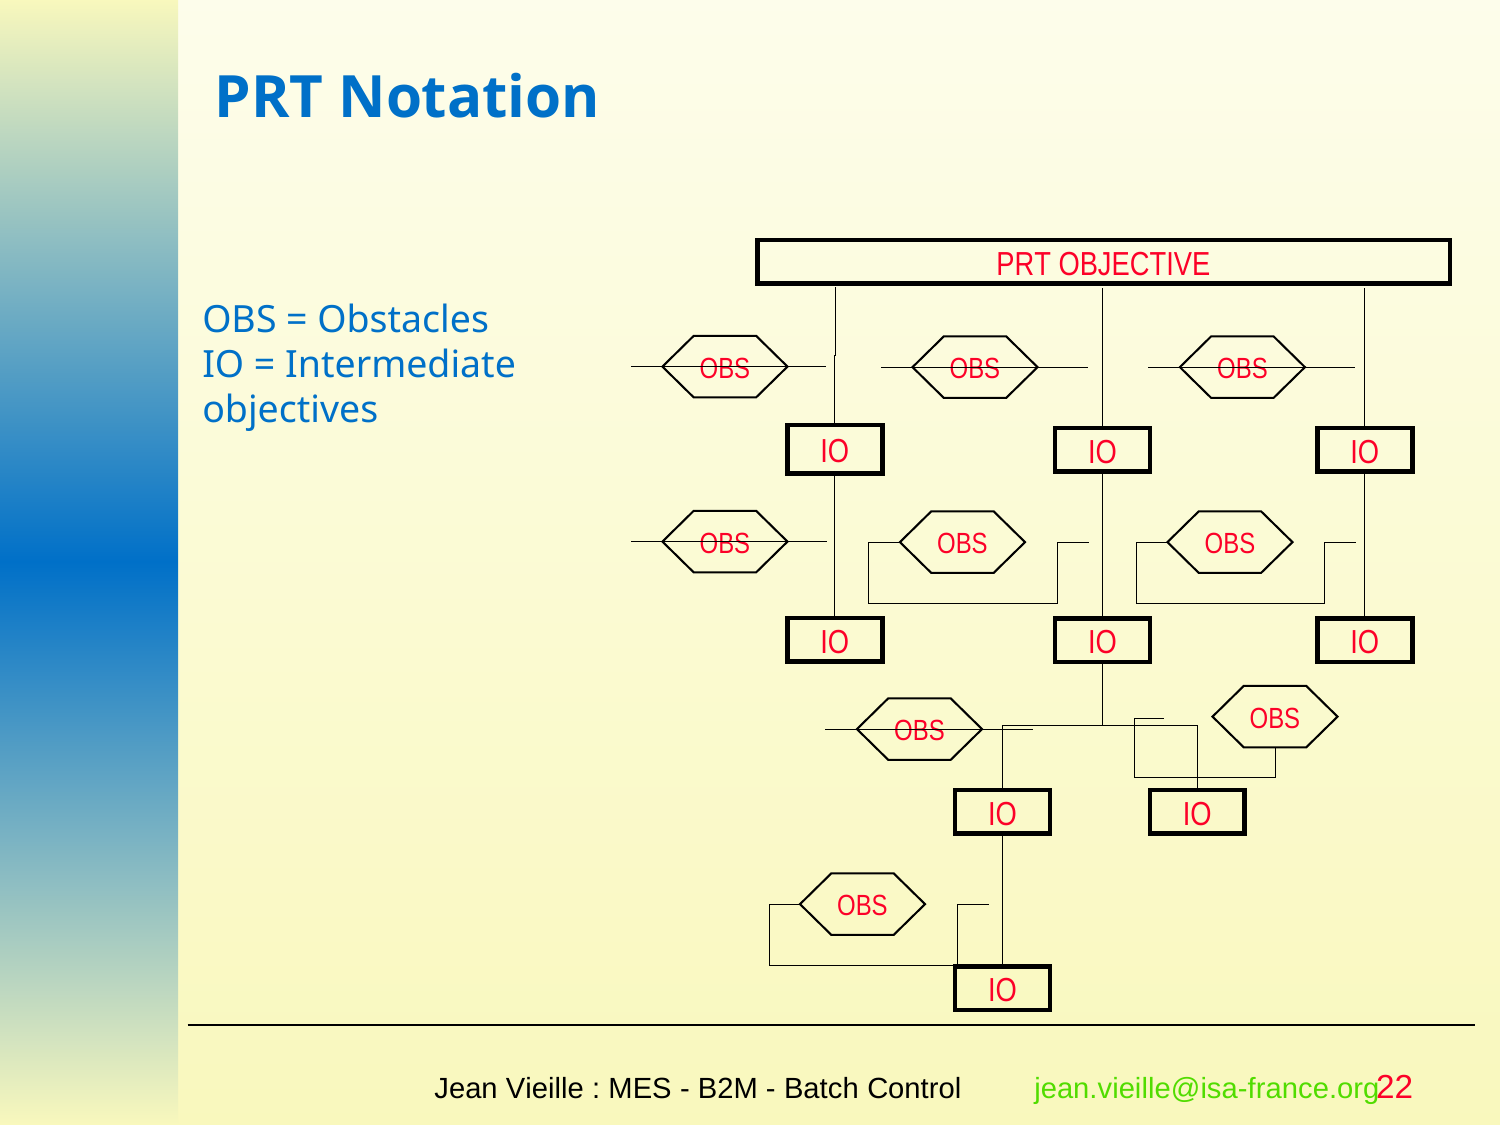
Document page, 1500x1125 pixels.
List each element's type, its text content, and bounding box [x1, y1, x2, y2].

text_box OBS [703, 535, 714, 541]
text_box OBS [897, 730, 909, 738]
text_box IO [1055, 427, 1150, 472]
text_box IO [1055, 618, 1150, 663]
text_box PRT OBJECTIVE [757, 239, 1450, 284]
text_box OBS [662, 542, 788, 573]
text_box OBS [857, 730, 982, 760]
text_box OBS [1220, 368, 1232, 376]
title PRT Notation [199, 24, 1466, 163]
text_box IO [1317, 427, 1413, 472]
text_box OBS [1220, 360, 1232, 367]
text_box OBS [702, 367, 714, 376]
text_box IO [1317, 618, 1413, 663]
text_box OBS [800, 873, 926, 935]
text_box IO [955, 789, 1050, 834]
text_box OBS [1180, 336, 1305, 367]
text_box OBS [897, 722, 909, 729]
text_box OBS [952, 368, 964, 376]
text_box IO [787, 618, 883, 662]
text_box OBS [1167, 511, 1293, 573]
text_box OBS [703, 360, 714, 366]
text_box OBS [913, 368, 1037, 398]
text_box IO [955, 966, 1050, 1010]
text_box OBS [663, 335, 787, 366]
text_box OBS [857, 698, 982, 729]
text_box OBS [952, 360, 964, 367]
text_box OBS [1180, 368, 1305, 398]
text_box OBS [1212, 685, 1338, 748]
text_box OBS [662, 367, 788, 398]
text_box IO [1149, 789, 1245, 834]
text_box OBS = Obstacles IO = Intermediate objectives [187, 287, 557, 438]
text_box IO [787, 425, 883, 474]
text_box OBS [912, 336, 1038, 367]
text_box OBS [900, 511, 1026, 573]
text_box OBS [702, 542, 714, 551]
text_box OBS [663, 510, 787, 541]
